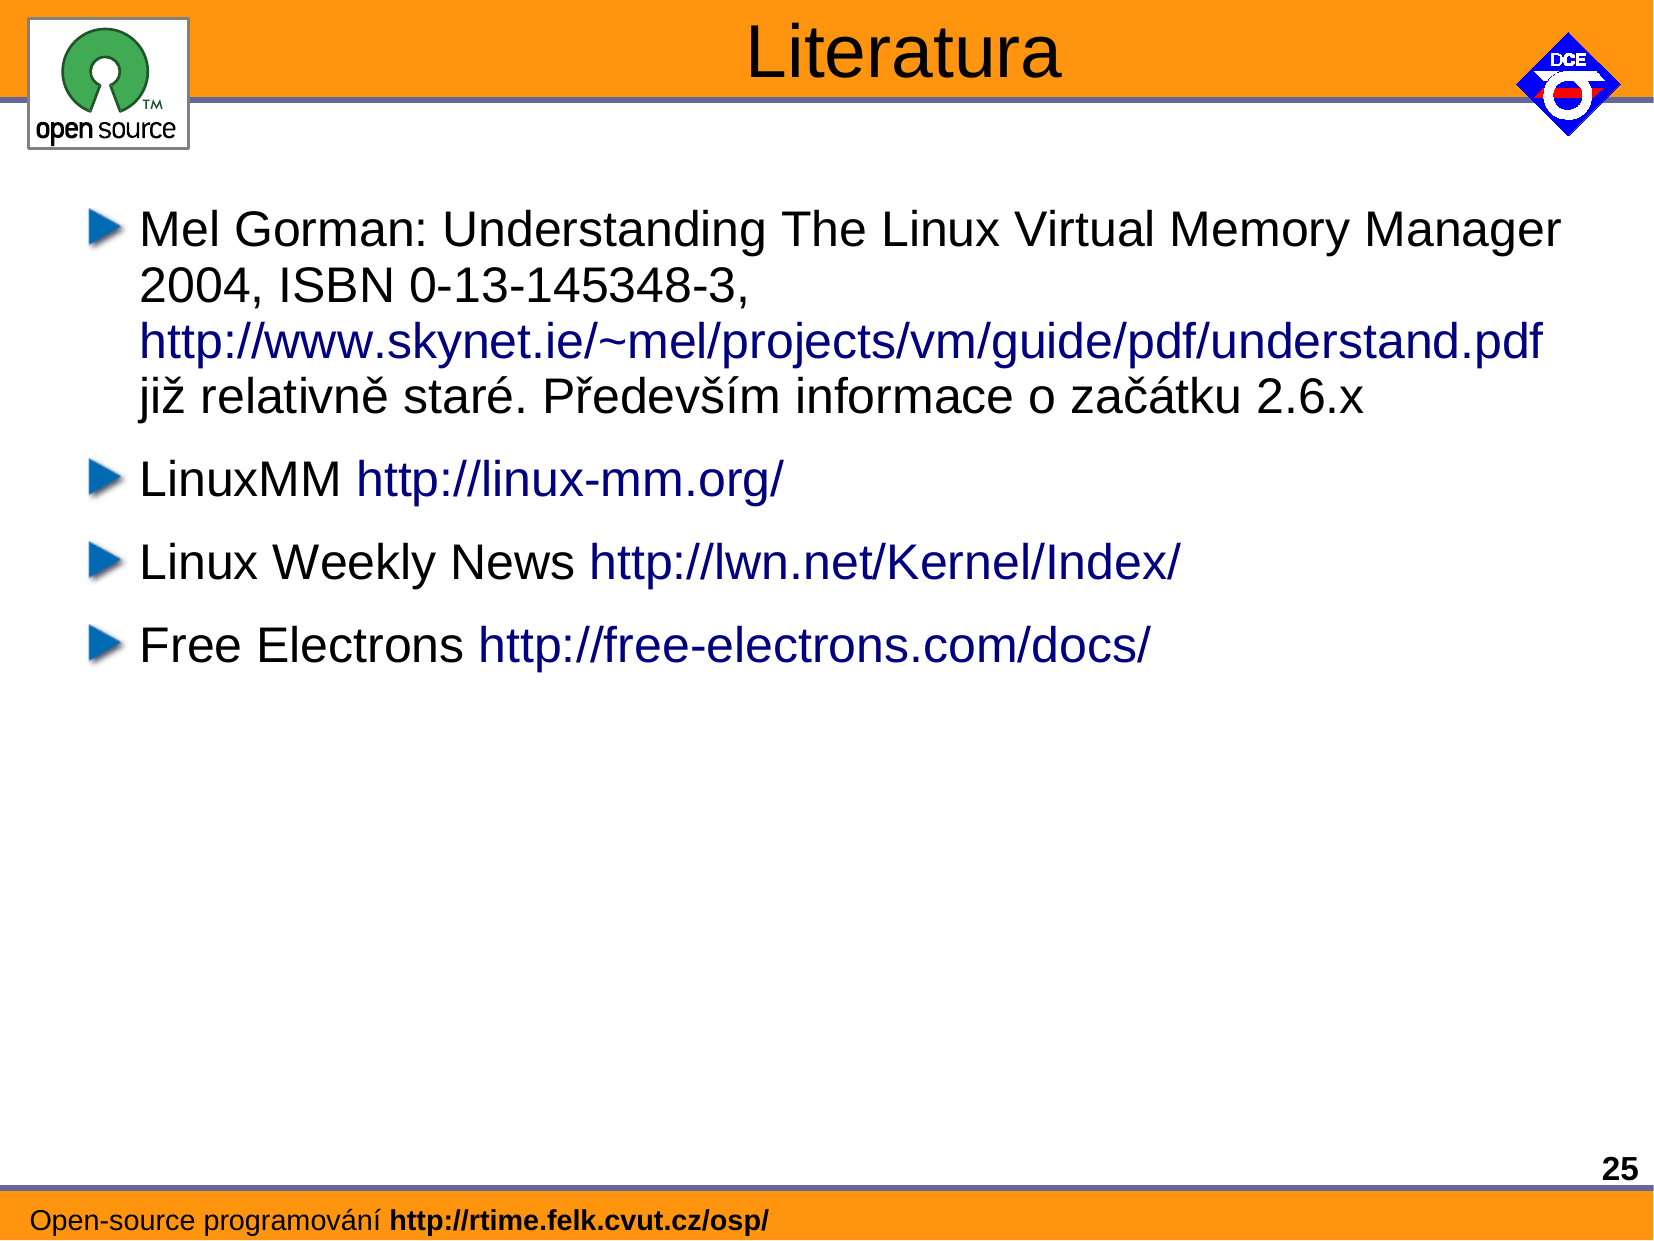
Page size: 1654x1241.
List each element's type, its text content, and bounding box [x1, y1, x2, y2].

title Literatura [178, 4, 1631, 98]
list Mel Gorman: Understanding The Linux Virtual Memory Manager 2004, ISBN 0-13-145348-3, http://www.skynet.ie/~mel/projects/vm/guide/pdf/understand.pdf již relativně staré. Především informace o začátku 2.6.x LinuxMM http://linux-mm.org/ Linux Weekly News http://lwn.net/Kernel/Index/ Free Electrons http://free-electrons.com/docs/ [68, 201, 1592, 1106]
